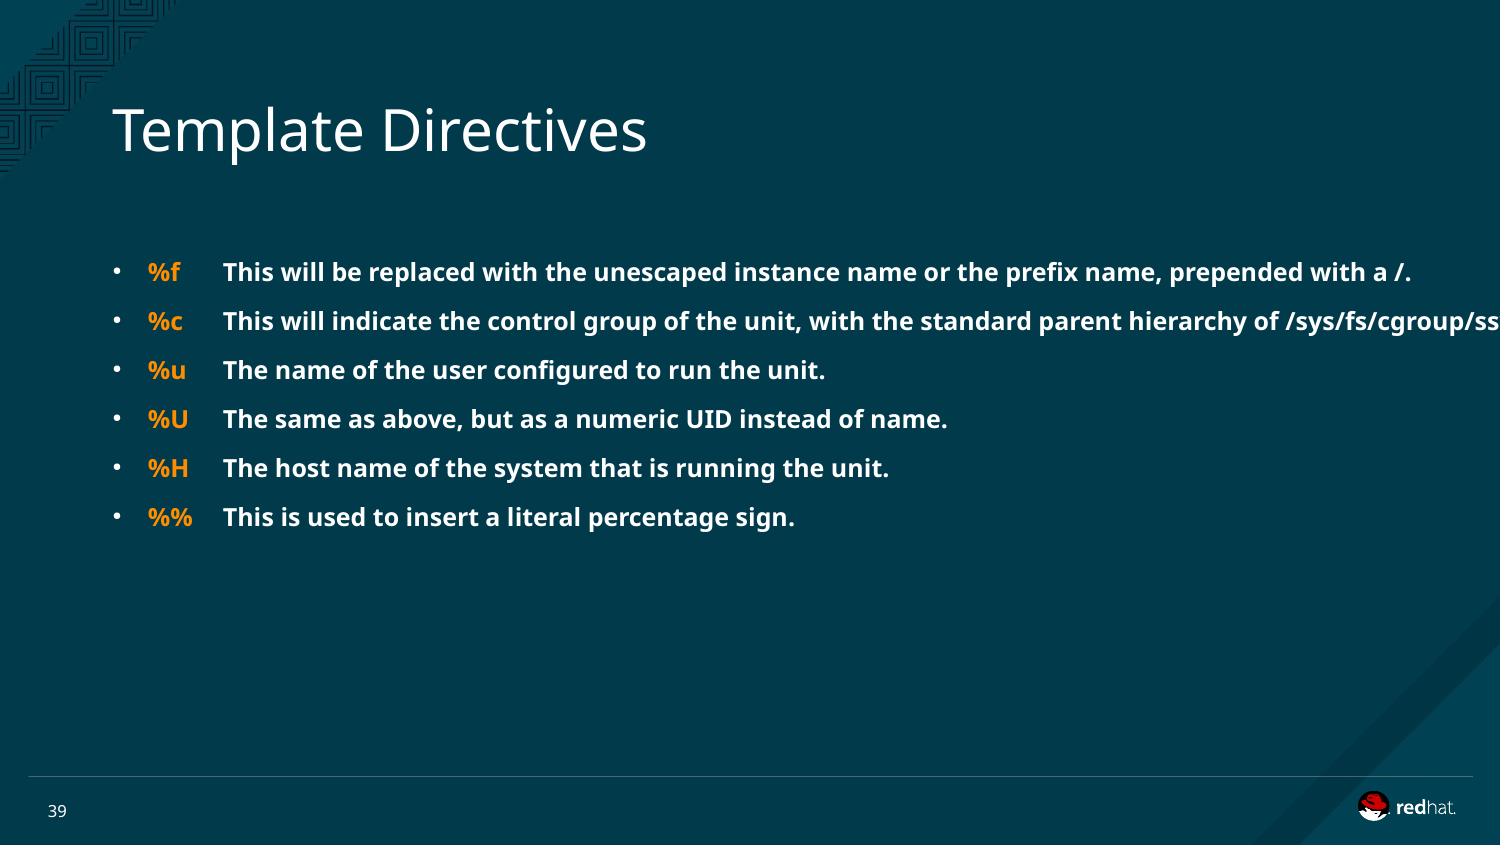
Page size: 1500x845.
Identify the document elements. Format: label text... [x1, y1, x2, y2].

picture [99, 38, 103, 49]
title Template Directives [112, 0, 1388, 169]
text_box %f This will be replaced with the unescaped instance name or the prefix name, prepended with a /. %c This will indicate the control group of the unit, with the standard parent hierarchy of /sys/fs/cgroup/ssytemd/ removed. %u The name of the user configured to run the unit. %U The same as above, but as a numeric UID instead of name. %H The host name of the system that is running the unit. %% This is used to insert a literal percentage sign. [112, 255, 1500, 663]
